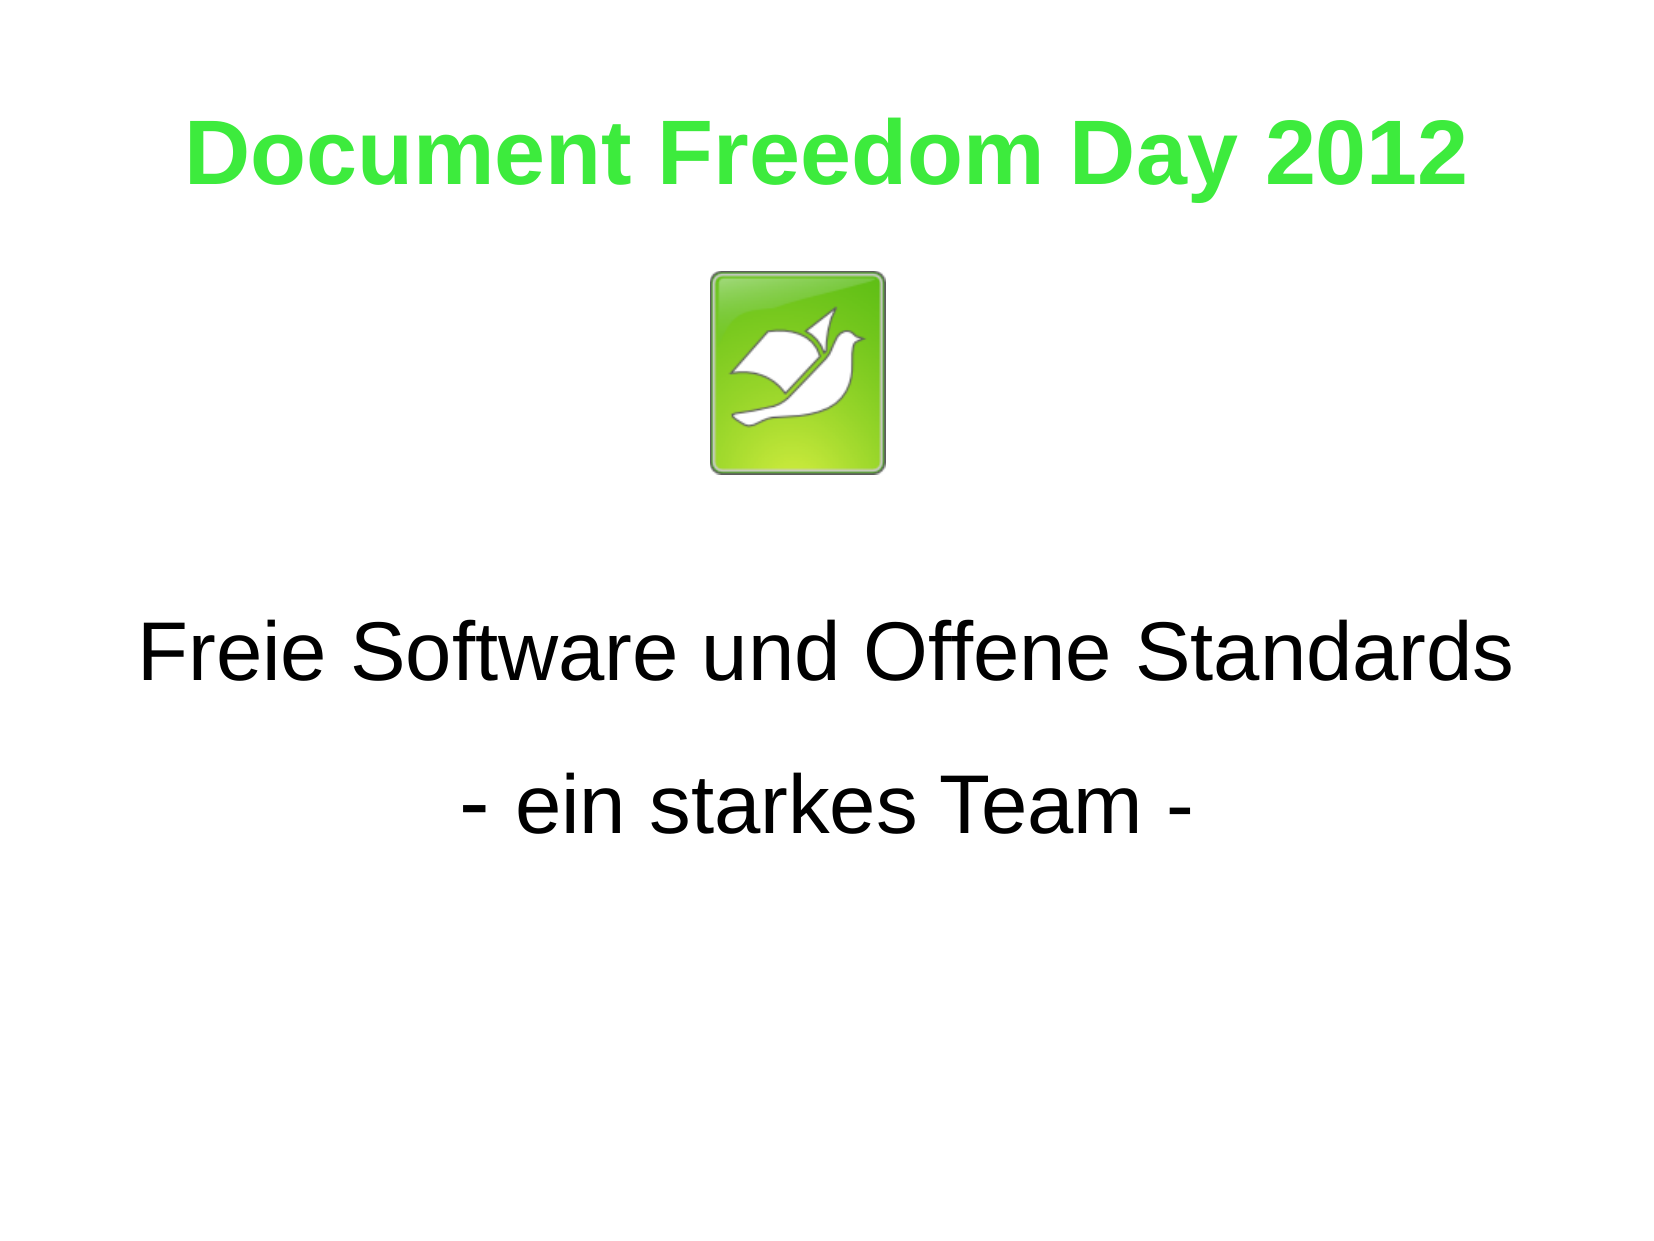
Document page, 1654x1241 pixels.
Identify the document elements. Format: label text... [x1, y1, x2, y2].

picture [710, 271, 886, 475]
subtitle Freie Software und Offene Standards - ein starkes Team - [82, 290, 1571, 1109]
title Document Freedom Day 2012 [82, 49, 1571, 257]
